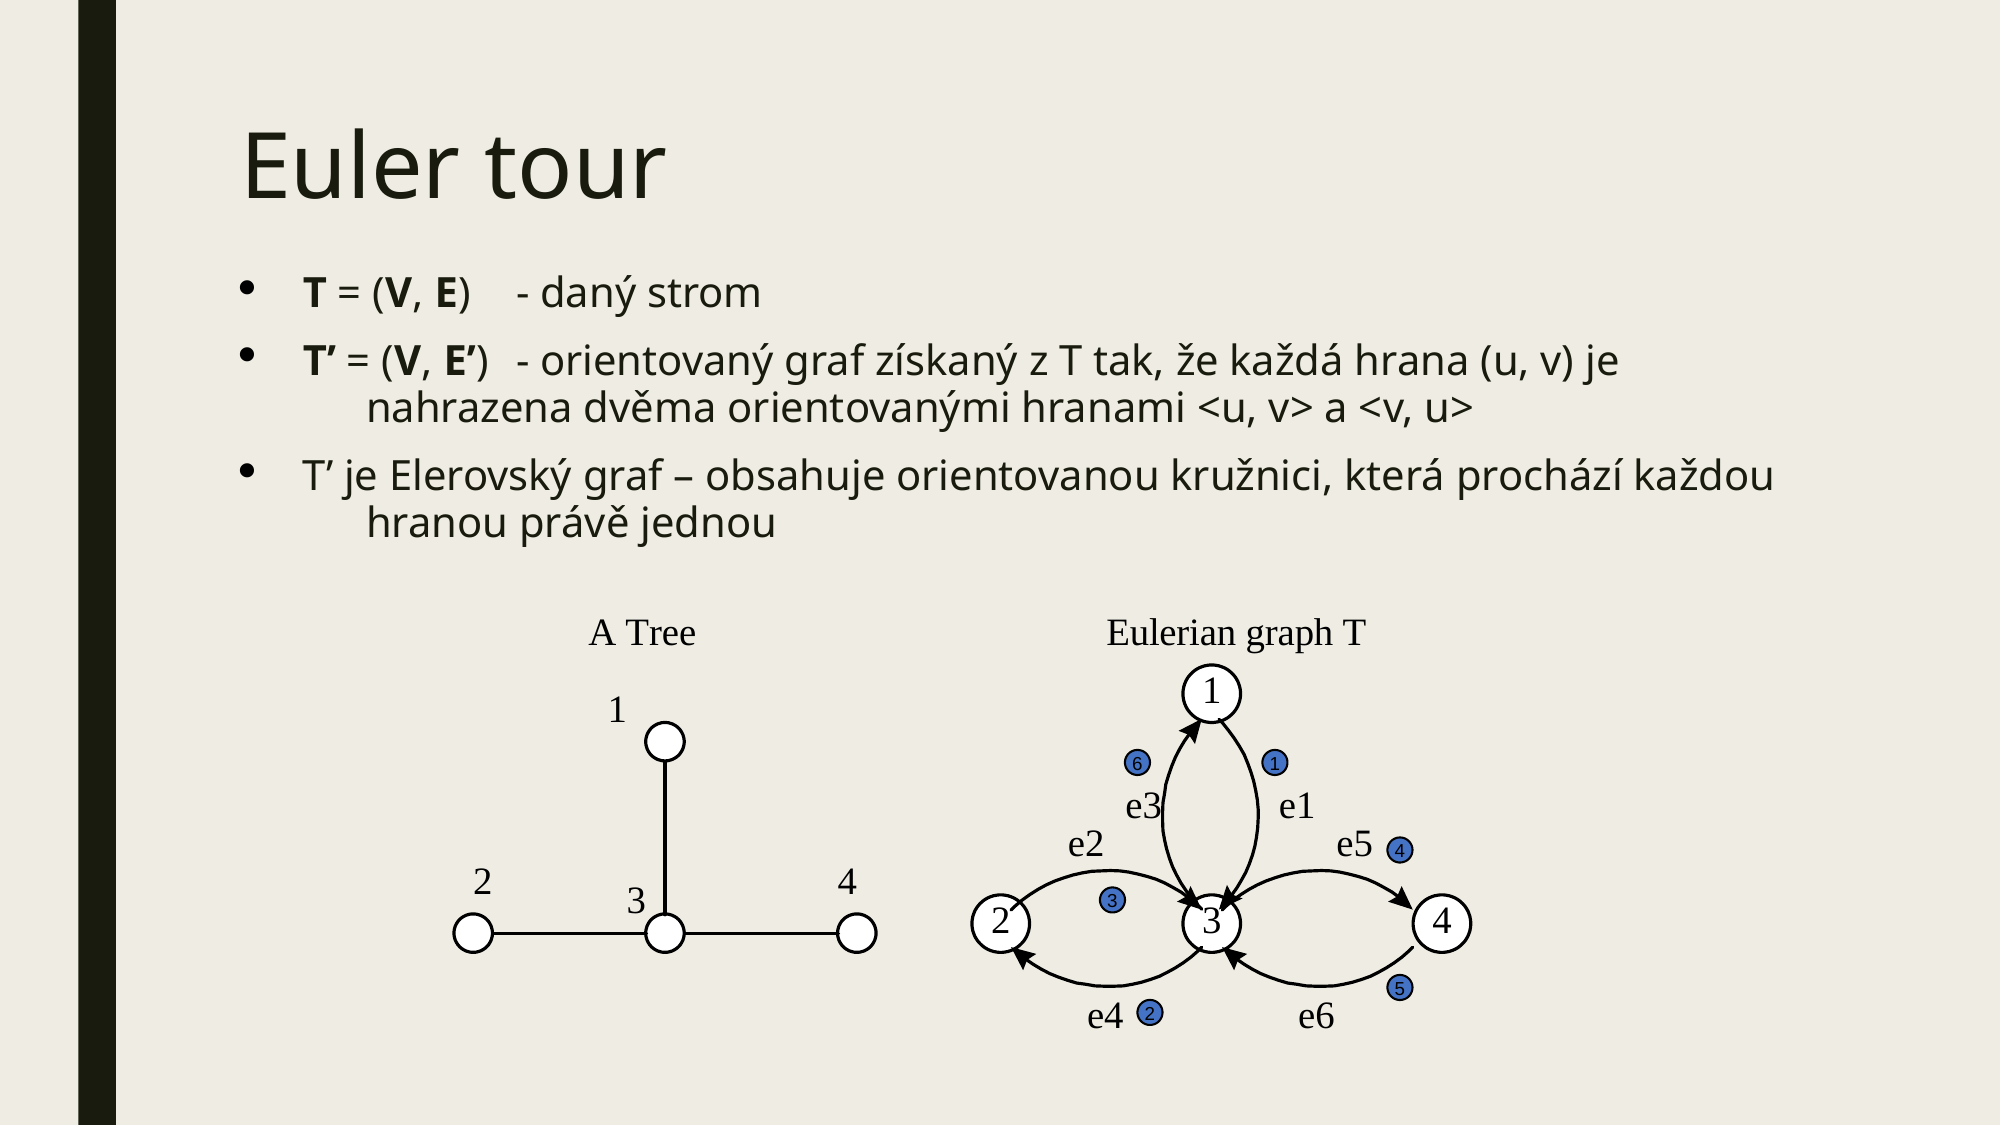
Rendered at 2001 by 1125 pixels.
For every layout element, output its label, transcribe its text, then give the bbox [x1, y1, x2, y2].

list T = (V, E) - daný strom T’ = (V, E’) - orientovaný graf získaný z T tak, že každá hrana (u, v) je nahrazena dvěma orientovanými hranami <u, v> a <v, u> T’ je Elerovský graf – obsahuje orientovanou kružnici, která prochází každou hranou právě jednou [225, 262, 1801, 963]
picture [450, 600, 1476, 1053]
text_box 5 [1387, 974, 1413, 1000]
title Euler tour [225, 112, 1801, 262]
text_box 4 [1387, 837, 1413, 863]
text_box 2 [1137, 999, 1163, 1025]
text_box 1 [1262, 749, 1288, 775]
text_box 3 [1099, 887, 1126, 913]
text_box 6 [1124, 749, 1150, 775]
